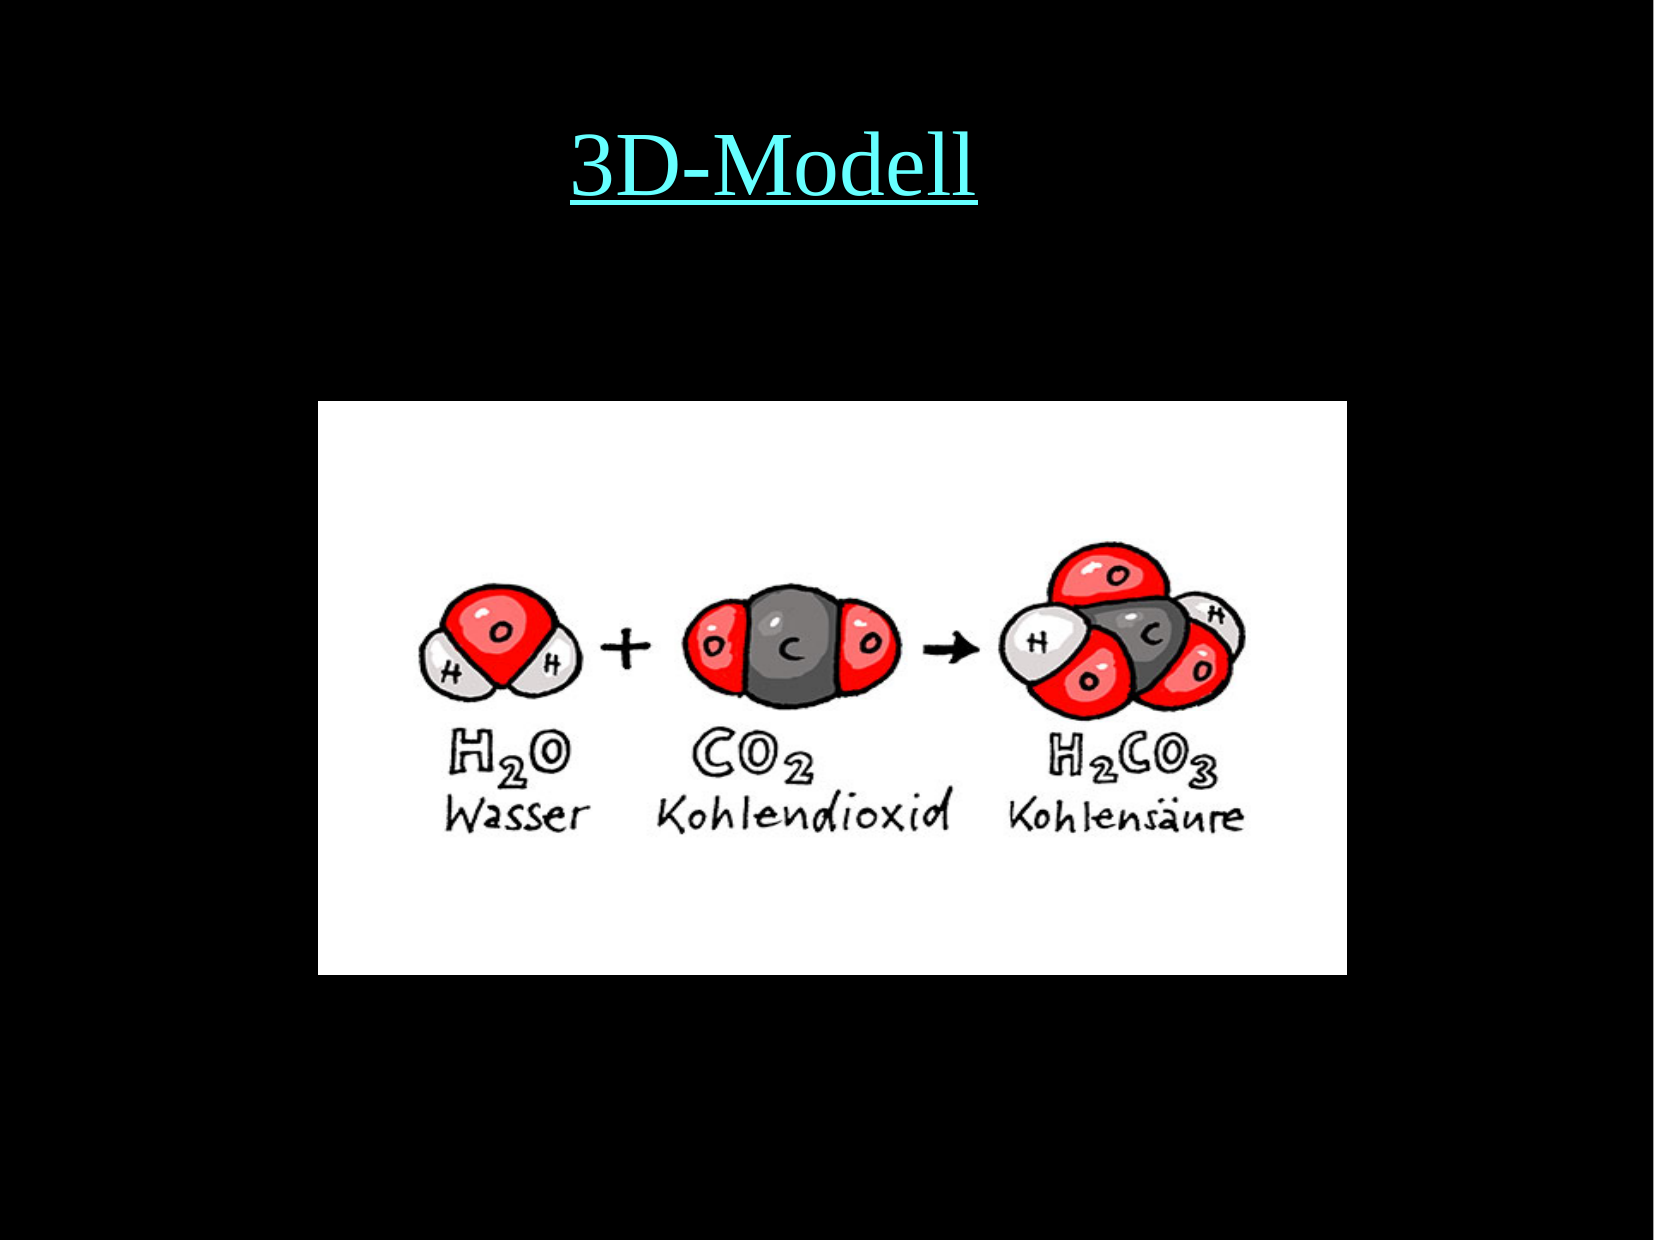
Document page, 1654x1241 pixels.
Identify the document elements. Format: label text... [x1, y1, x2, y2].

text_box 3D-Modell [555, 106, 1217, 223]
picture [318, 401, 1347, 975]
